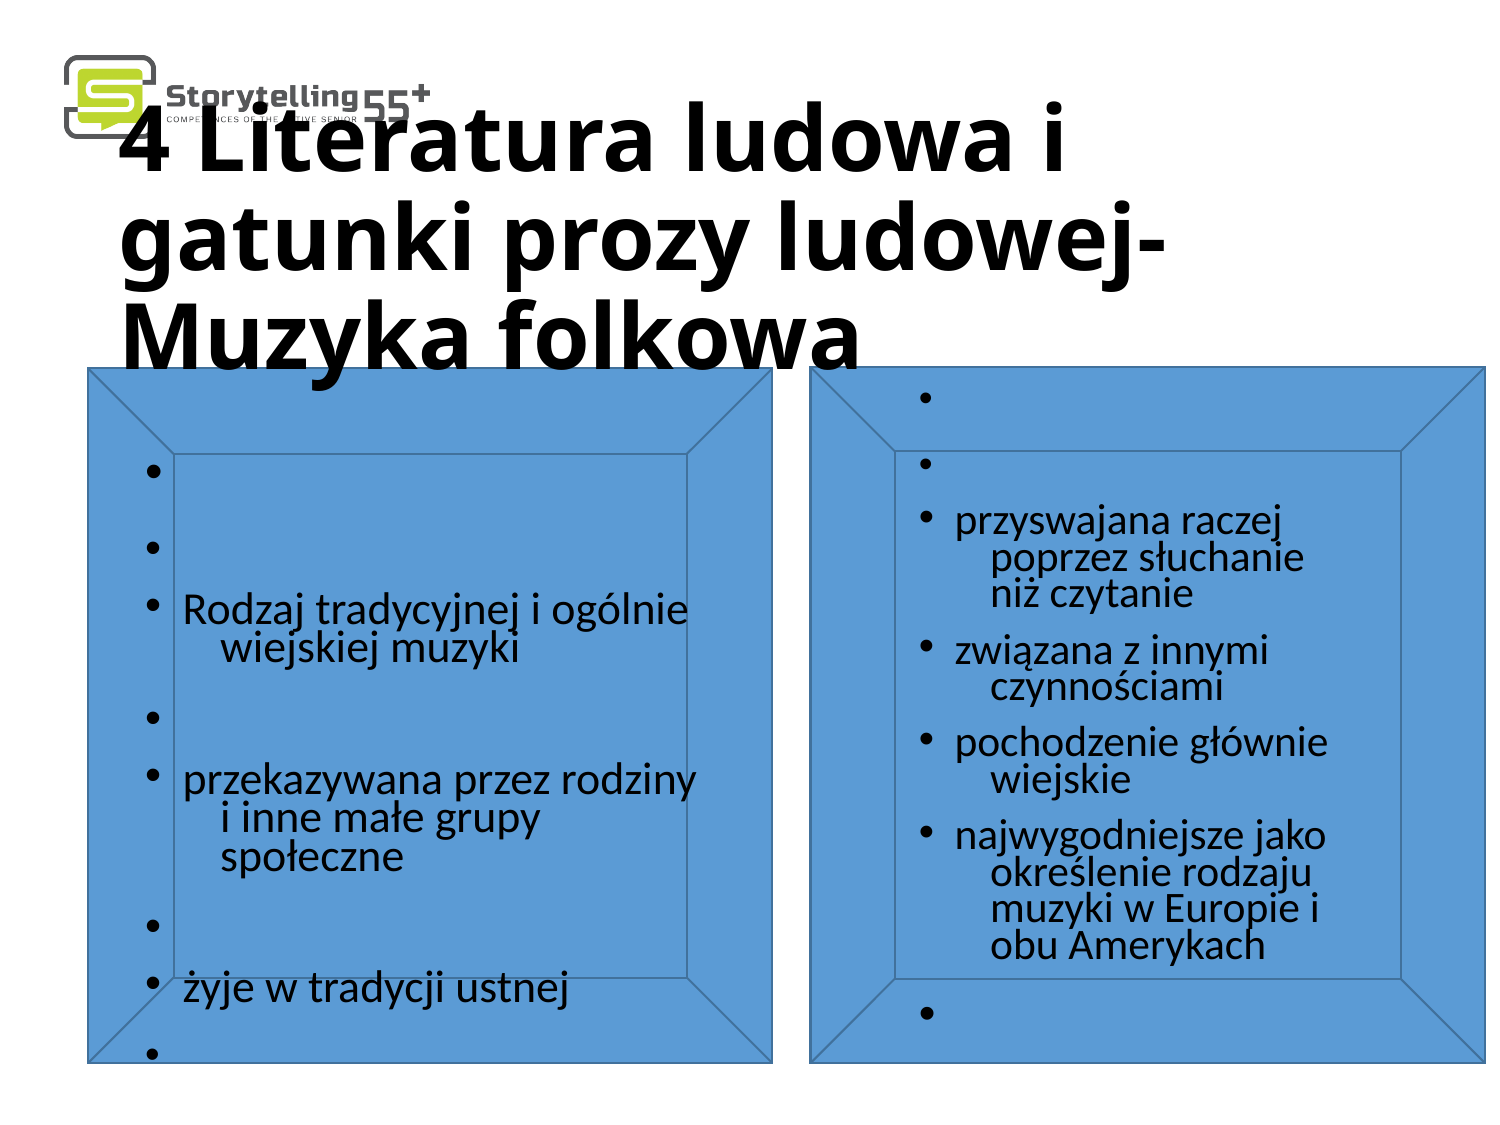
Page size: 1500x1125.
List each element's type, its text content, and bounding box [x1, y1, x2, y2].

list Rodzaj tradycyjnej i ogólnie wiejskiej muzyki przekazywana przez rodziny i inne małe grupy społeczne żyje w tradycji ustnej [130, 433, 731, 1079]
text_box [810, 367, 1486, 1064]
text_box [88, 368, 773, 1064]
list przyswajana raczej poprzez słuchanie niż czytanie związana z innymi czynnościami pochodzenie głównie wiejskie najwygodniejsze jako określenie rodzaju muzyki w Europie i obu Amerykach [903, 367, 1373, 975]
picture [64, 55, 430, 139]
title 4 Literatura ludowa i gatunki prozy ludowej- Muzyka folkowa [103, 59, 1397, 423]
